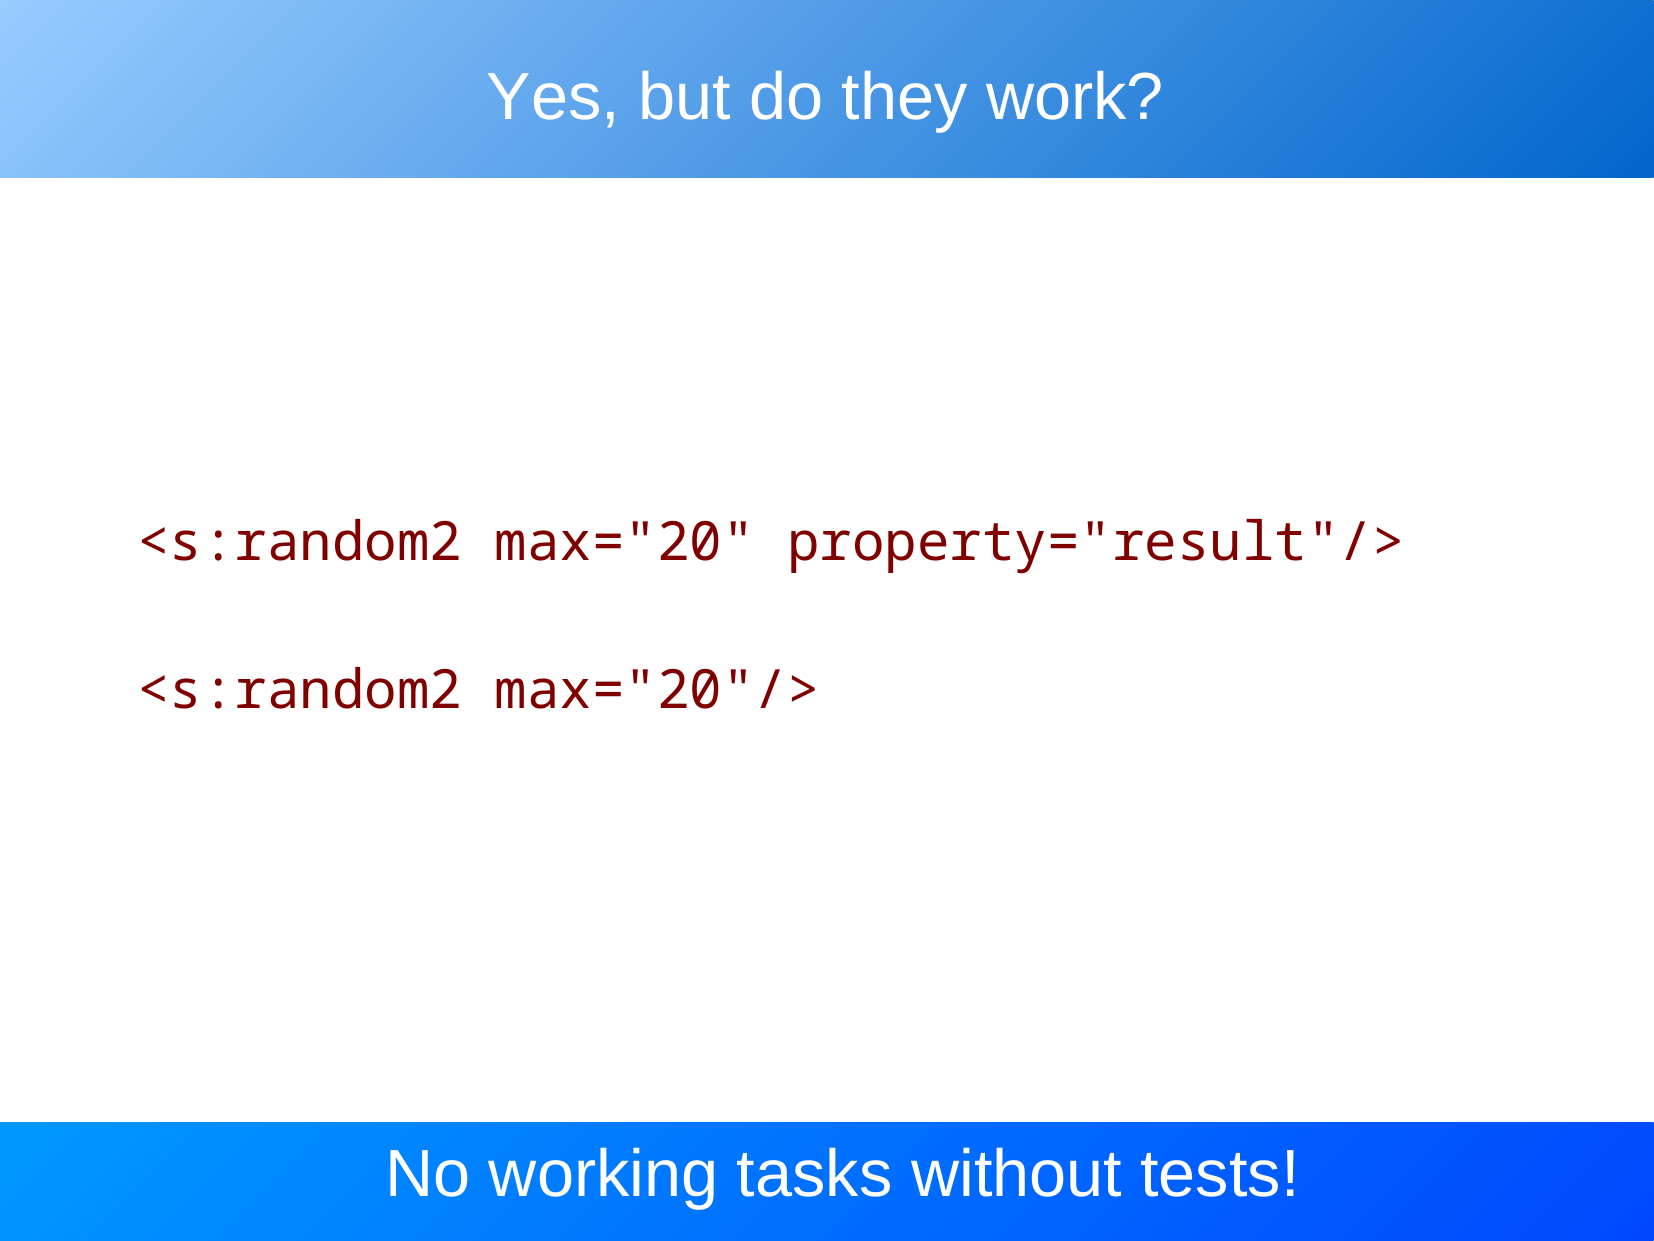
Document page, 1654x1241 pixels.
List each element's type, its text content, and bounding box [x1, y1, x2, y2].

text_box <s:random2 max="20" property="result"/> <s:random2 max="20"/> [122, 462, 1570, 788]
title No working tasks without tests! [179, 1136, 1506, 1225]
title Yes, but do they work? [162, 59, 1489, 148]
